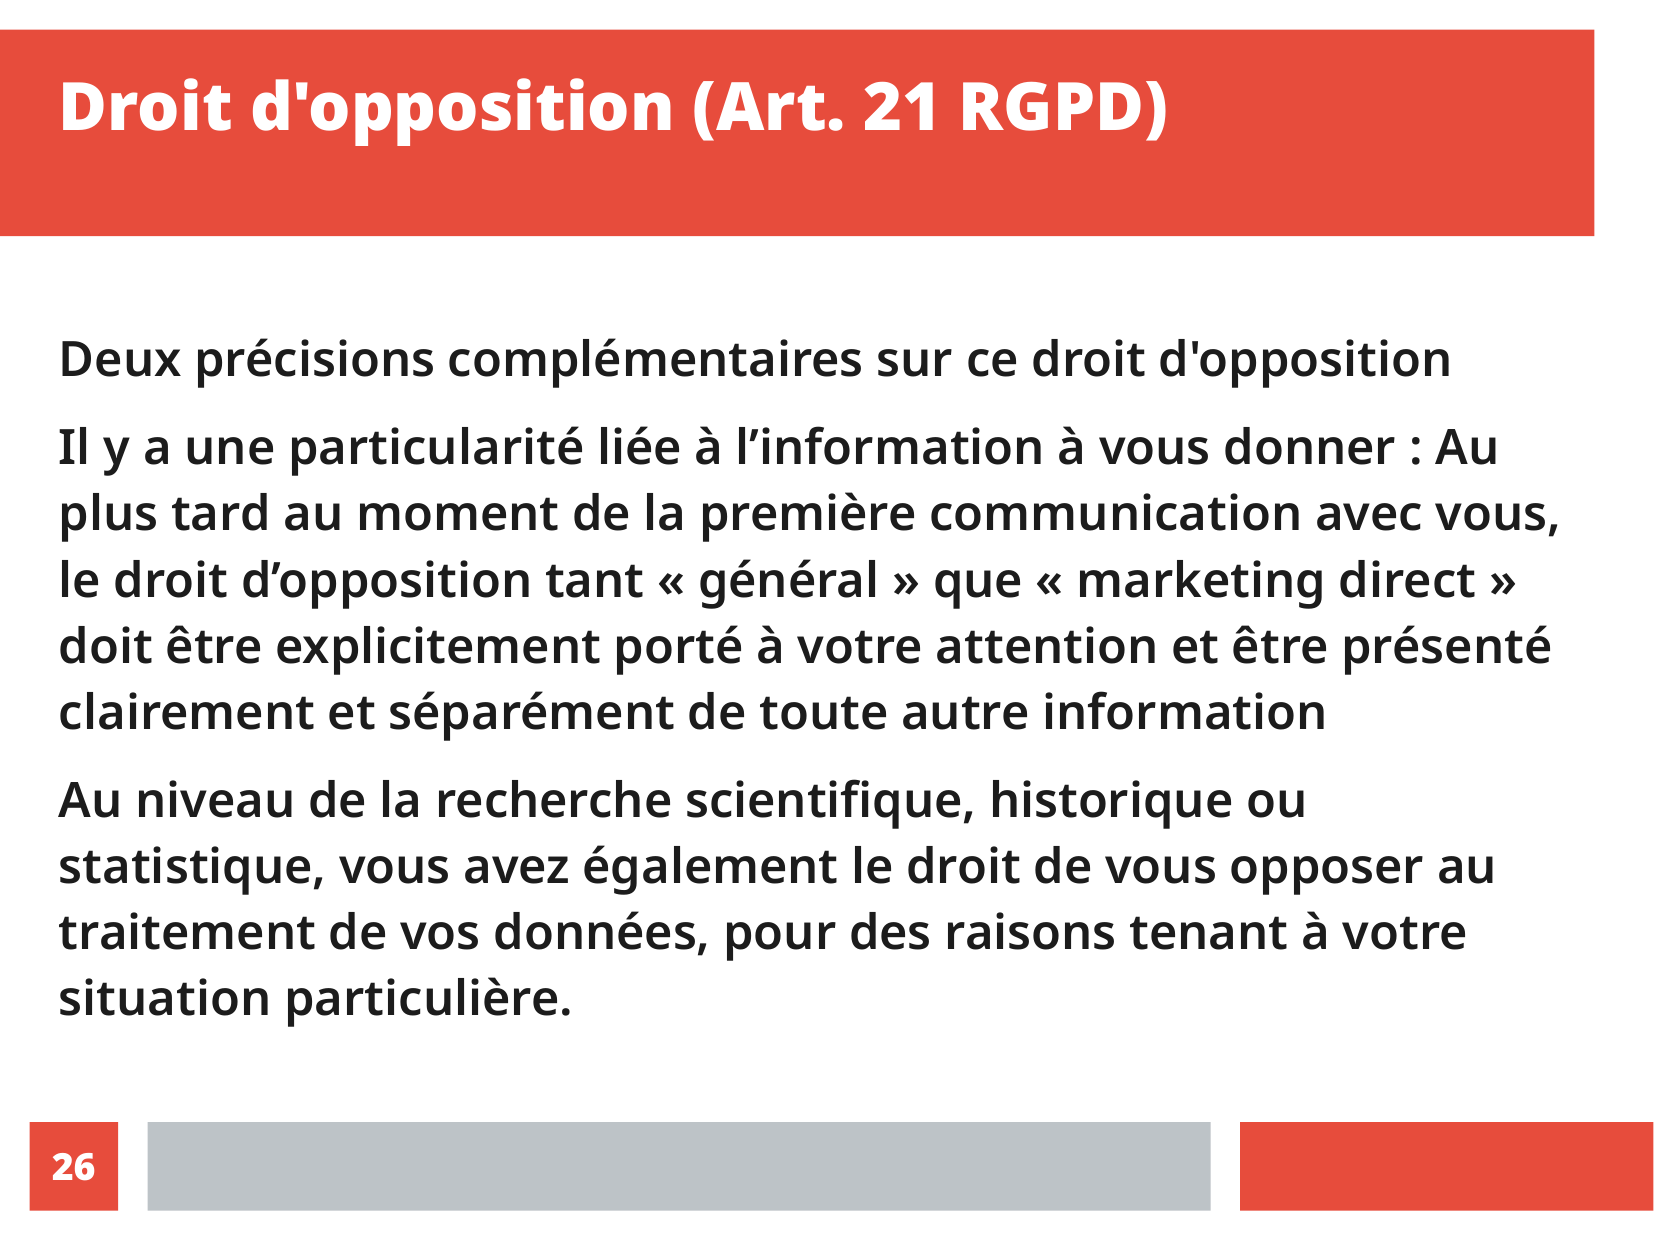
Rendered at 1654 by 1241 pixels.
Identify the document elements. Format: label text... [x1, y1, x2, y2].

list Deux précisions complémentaires sur ce droit d'opposition Il y a une particularité liée à l’information à vous donner : Au plus tard au moment de la première communication avec vous, le droit d’opposition tant « général » que « marketing direct » doit être explicitement porté à votre attention et être présenté clairement et séparément de toute autre information Au niveau de la recherche scientifique, historique ou statistique, vous avez également le droit de vous opposer au traitement de vos données, pour des raisons tenant à votre situation particulière. [59, 324, 1565, 1093]
title Droit d'opposition (Art. 21 RGPD) [59, 59, 1595, 207]
